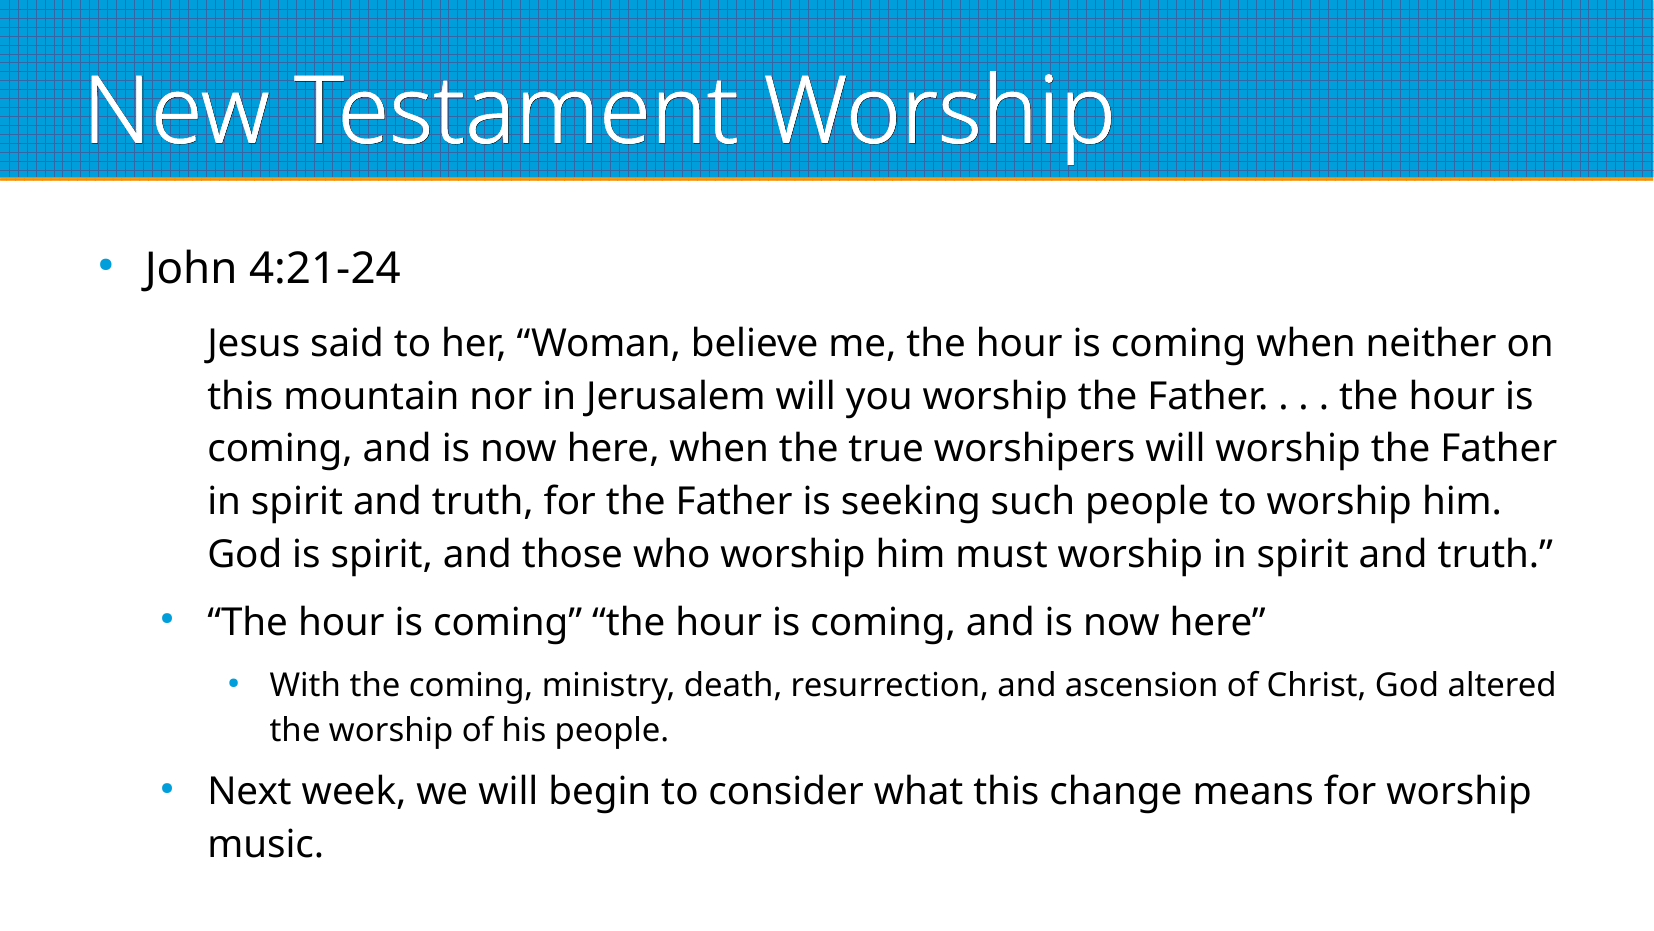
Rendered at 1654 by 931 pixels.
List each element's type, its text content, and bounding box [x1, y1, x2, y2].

list John 4:21-24 Jesus said to her, “Woman, believe me, the hour is coming when neither on this mountain nor in Jerusalem will you worship the Father. . . . the hour is coming, and is now here, when the true worshipers will worship the Father in spirit and truth, for the Father is seeking such people to worship him. God is spirit, and those who worship him must worship in spirit and truth.” “The hour is coming” “the hour is coming, and is now here” With the coming, ministry, death, resurrection, and ascension of Christ, God altered the worship of his people. Next week, we will begin to consider what this change means for worship music. [82, 236, 1563, 901]
title New Testament Worship [82, 14, 1571, 171]
